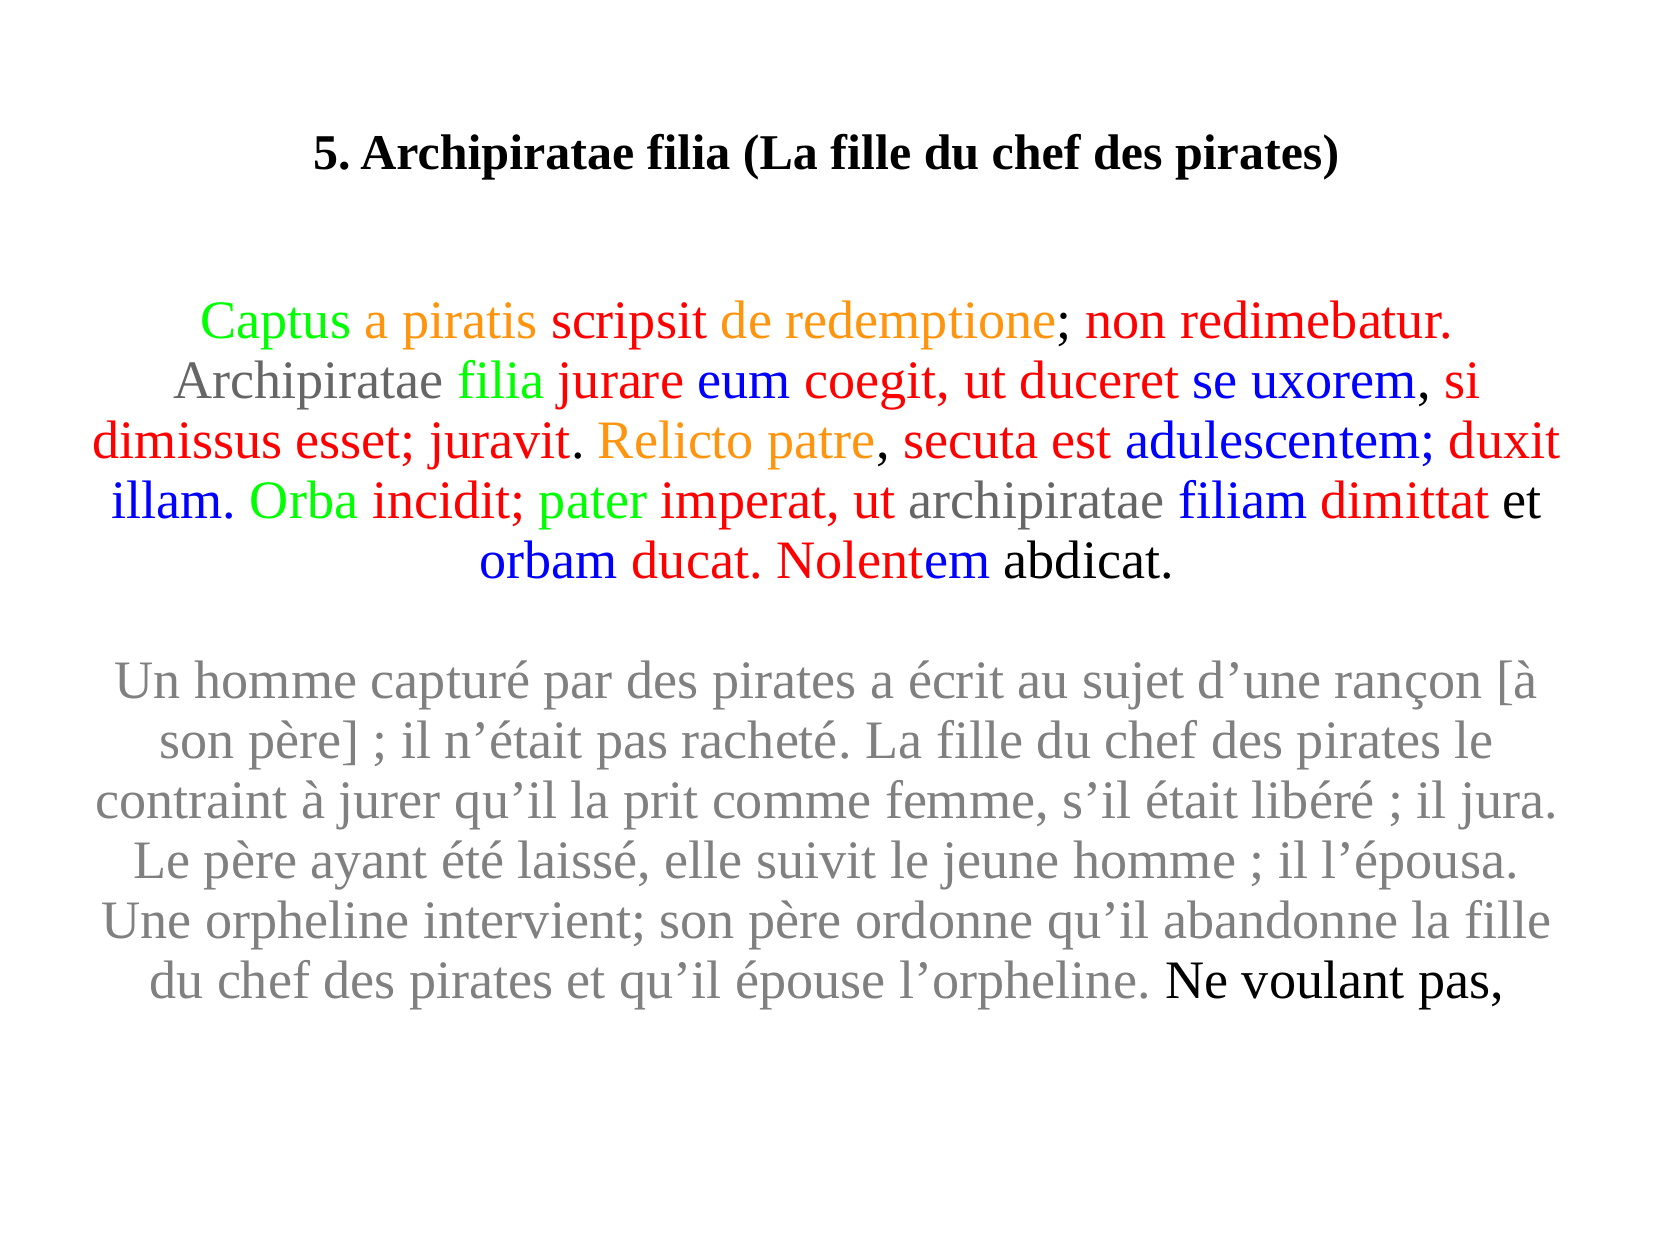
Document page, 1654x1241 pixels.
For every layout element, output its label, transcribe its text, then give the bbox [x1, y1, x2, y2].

title 5. Archipiratae filia (La fille du chef des pirates) [82, 49, 1571, 257]
subtitle Captus a piratis scripsit de redemptione; non redimebatur. Archipiratae filia jurare eum coegit, ut duceret se uxorem, si dimissus esset; juravit. Relicto patre, secuta est adulescentem; duxit illam. Orba incidit; pater imperat, ut archipiratae filiam dimittat et orbam ducat. Nolentem abdicat. Un homme capturé par des pirates a écrit au sujet d’une rançon [à son père] ; il n’était pas racheté. La fille du chef des pirates le contraint à jurer qu’il la prit comme femme, s’il était libéré ; il jura. Le père ayant été laissé, elle suivit le jeune homme ; il l’épousa. Une orpheline intervient; son père ordonne qu’il abandonne la fille du chef des pirates et qu’il épouse l’orpheline. Ne voulant pas, [82, 290, 1571, 1010]
